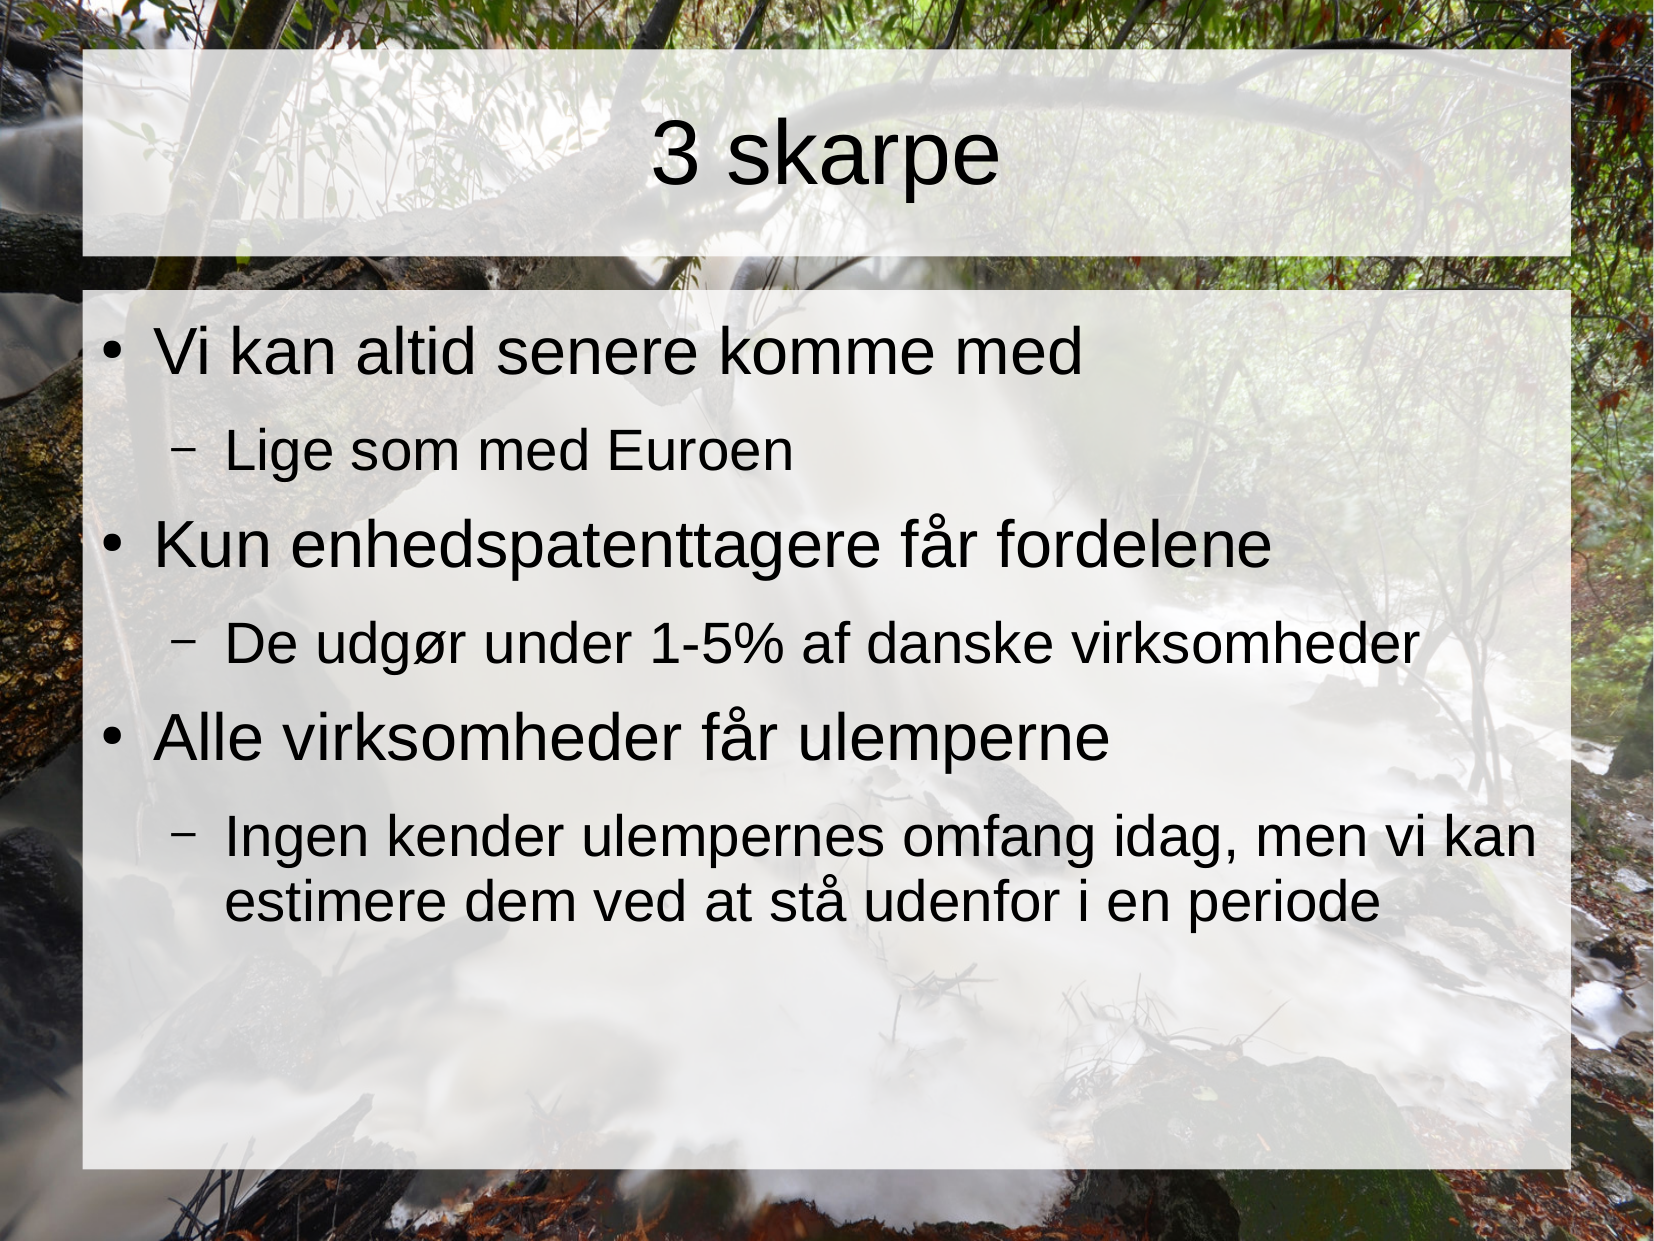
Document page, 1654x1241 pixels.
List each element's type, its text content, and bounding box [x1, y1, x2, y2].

title 3 skarpe [82, 49, 1571, 257]
picture [0, 0, 1654, 1241]
list Vi kan altid senere komme med Lige som med Euroen Kun enhedspatenttagere får fordelene De udgør under 1-5% af danske virksomheder Alle virksomheder får ulemperne Ingen kender ulempernes omfang idag, men vi kan estimere dem ved at stå udenfor i en periode [82, 290, 1571, 1170]
